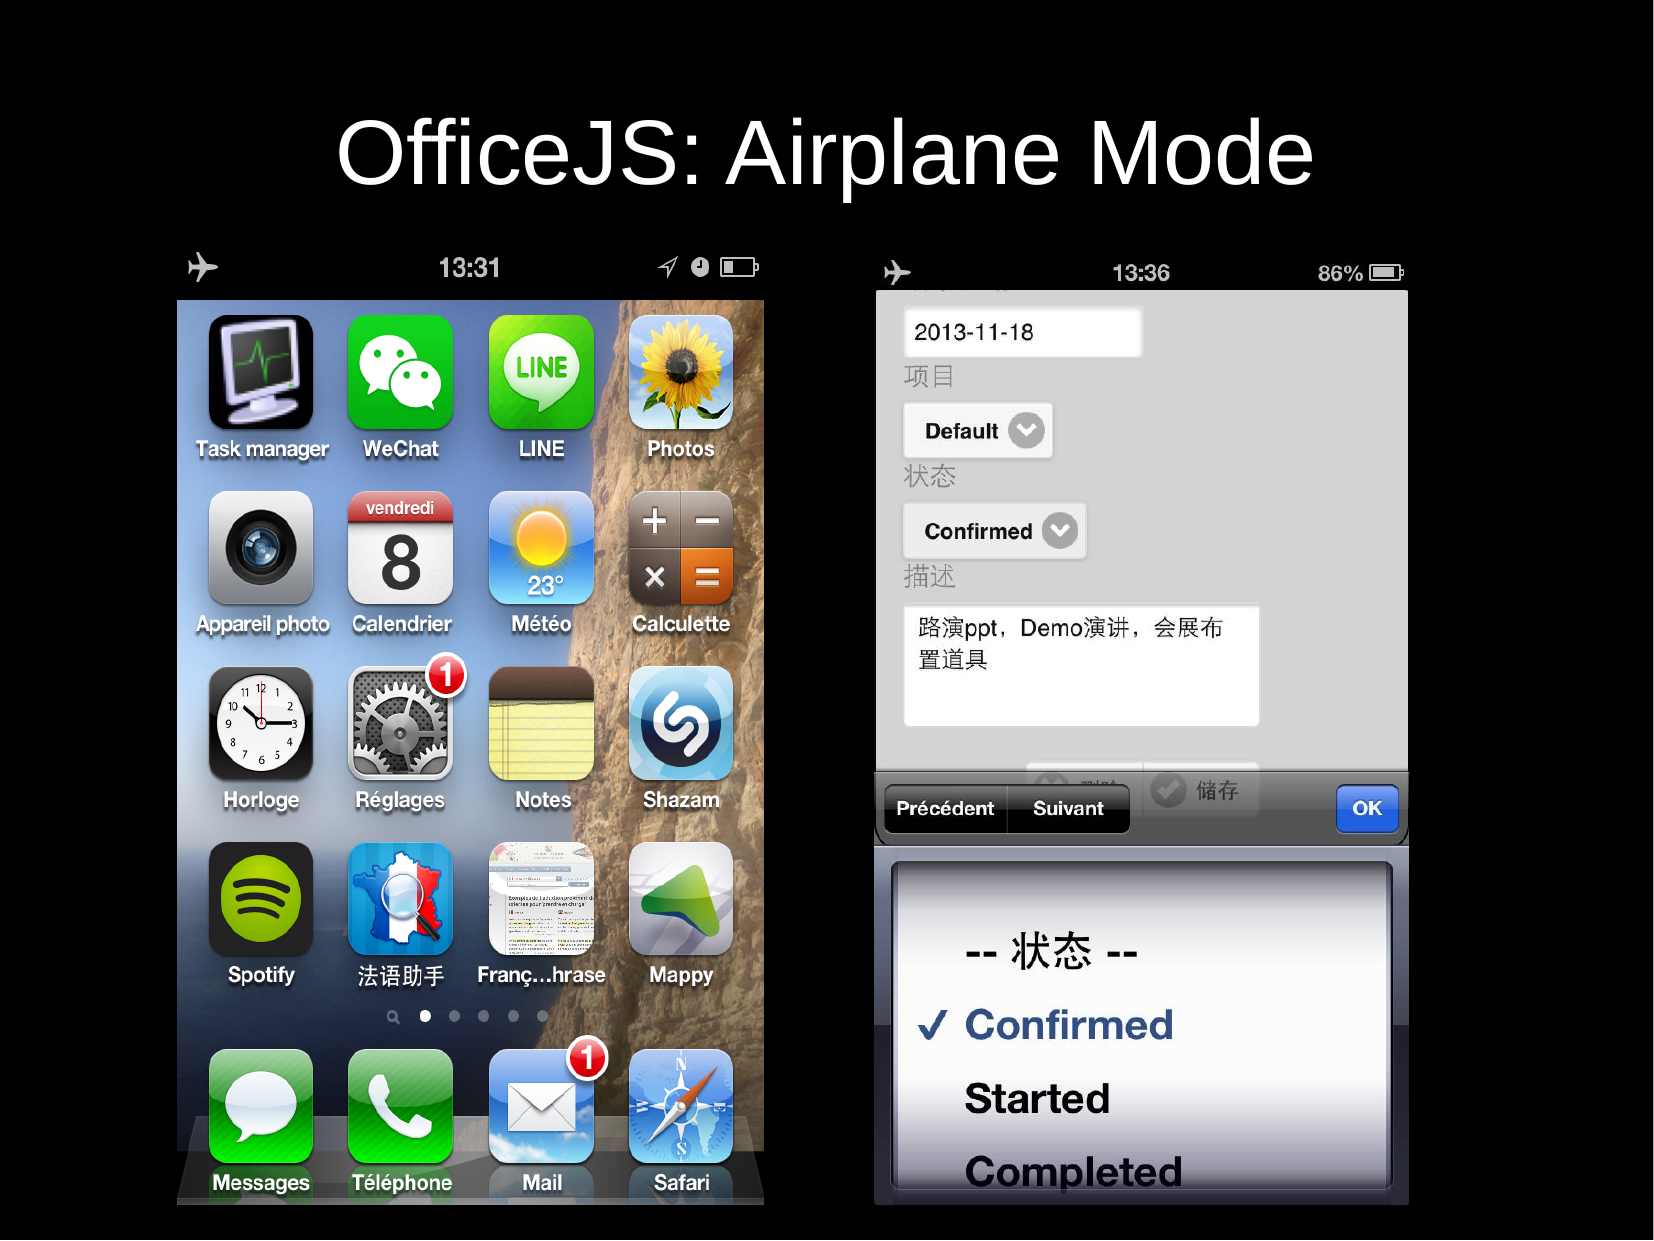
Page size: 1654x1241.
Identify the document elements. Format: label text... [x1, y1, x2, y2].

picture [177, 248, 764, 1205]
picture [874, 256, 1409, 1205]
title OfficeJS: Airplane Mode [82, 49, 1571, 257]
